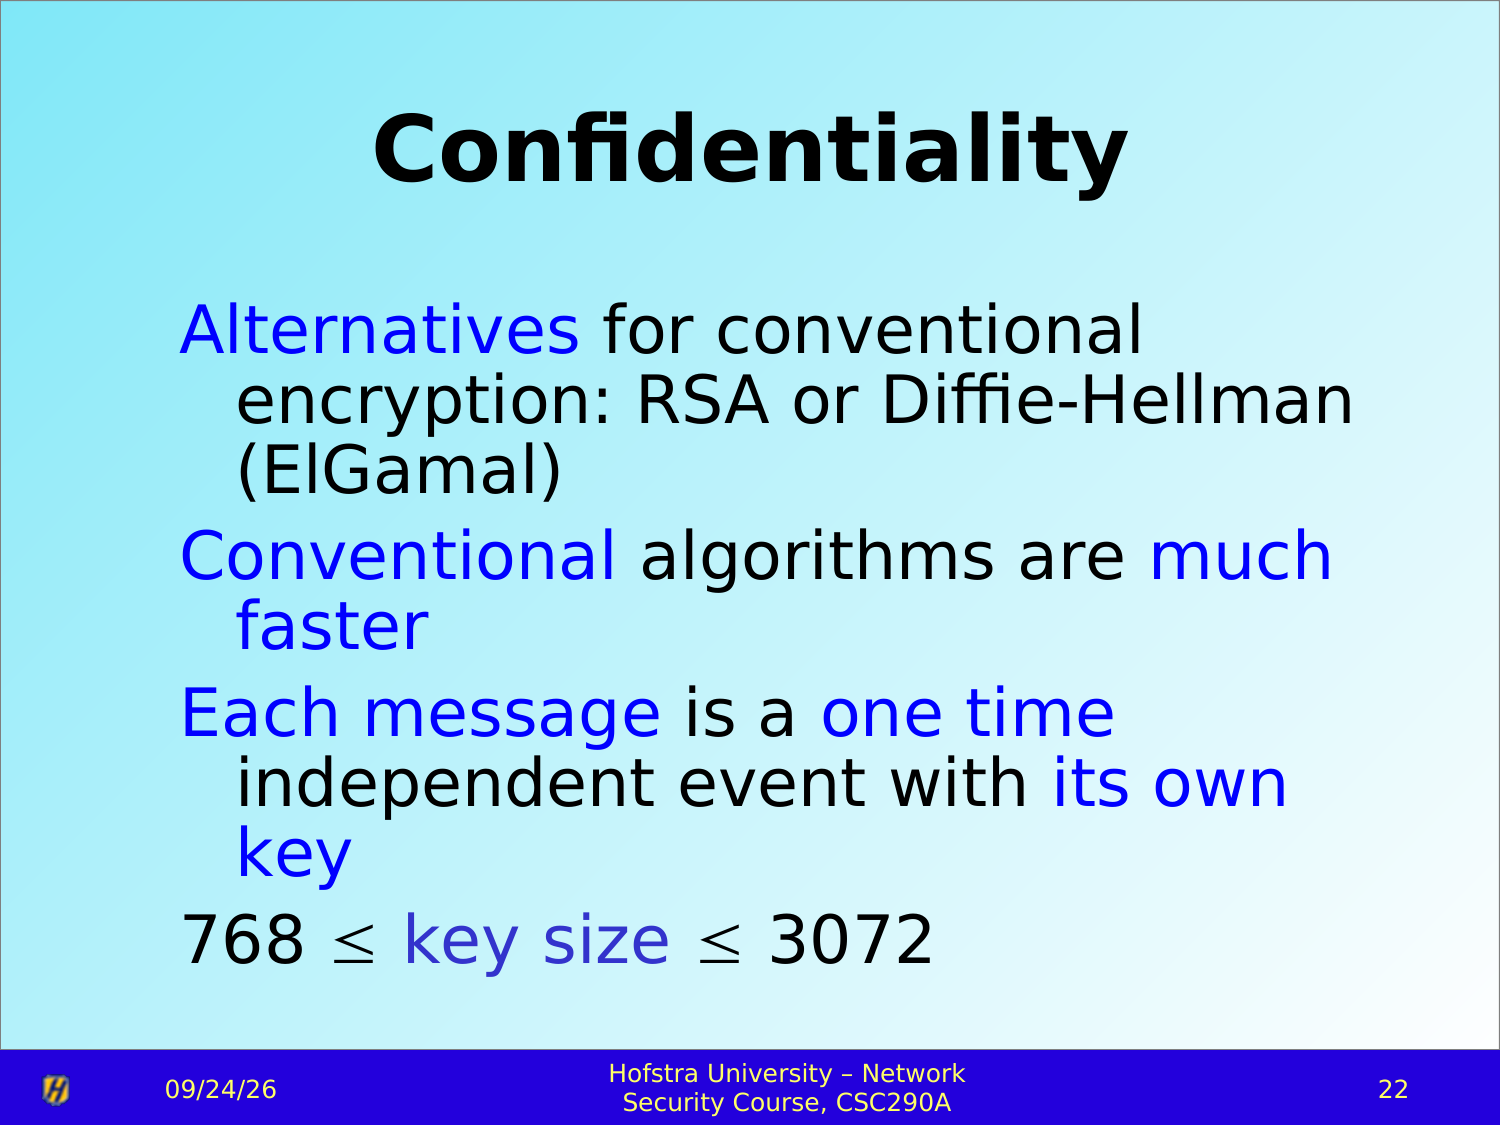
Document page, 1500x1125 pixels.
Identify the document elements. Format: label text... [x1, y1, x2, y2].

list Alternatives for conventional encryption: RSA or Diffie-Hellman (ElGamal) Conventional algorithms are much faster Each message is a one time independent event with its own key 768  key size  3072 [164, 289, 1440, 998]
title Confidentiality [112, 85, 1391, 212]
picture [37, 1072, 76, 1110]
